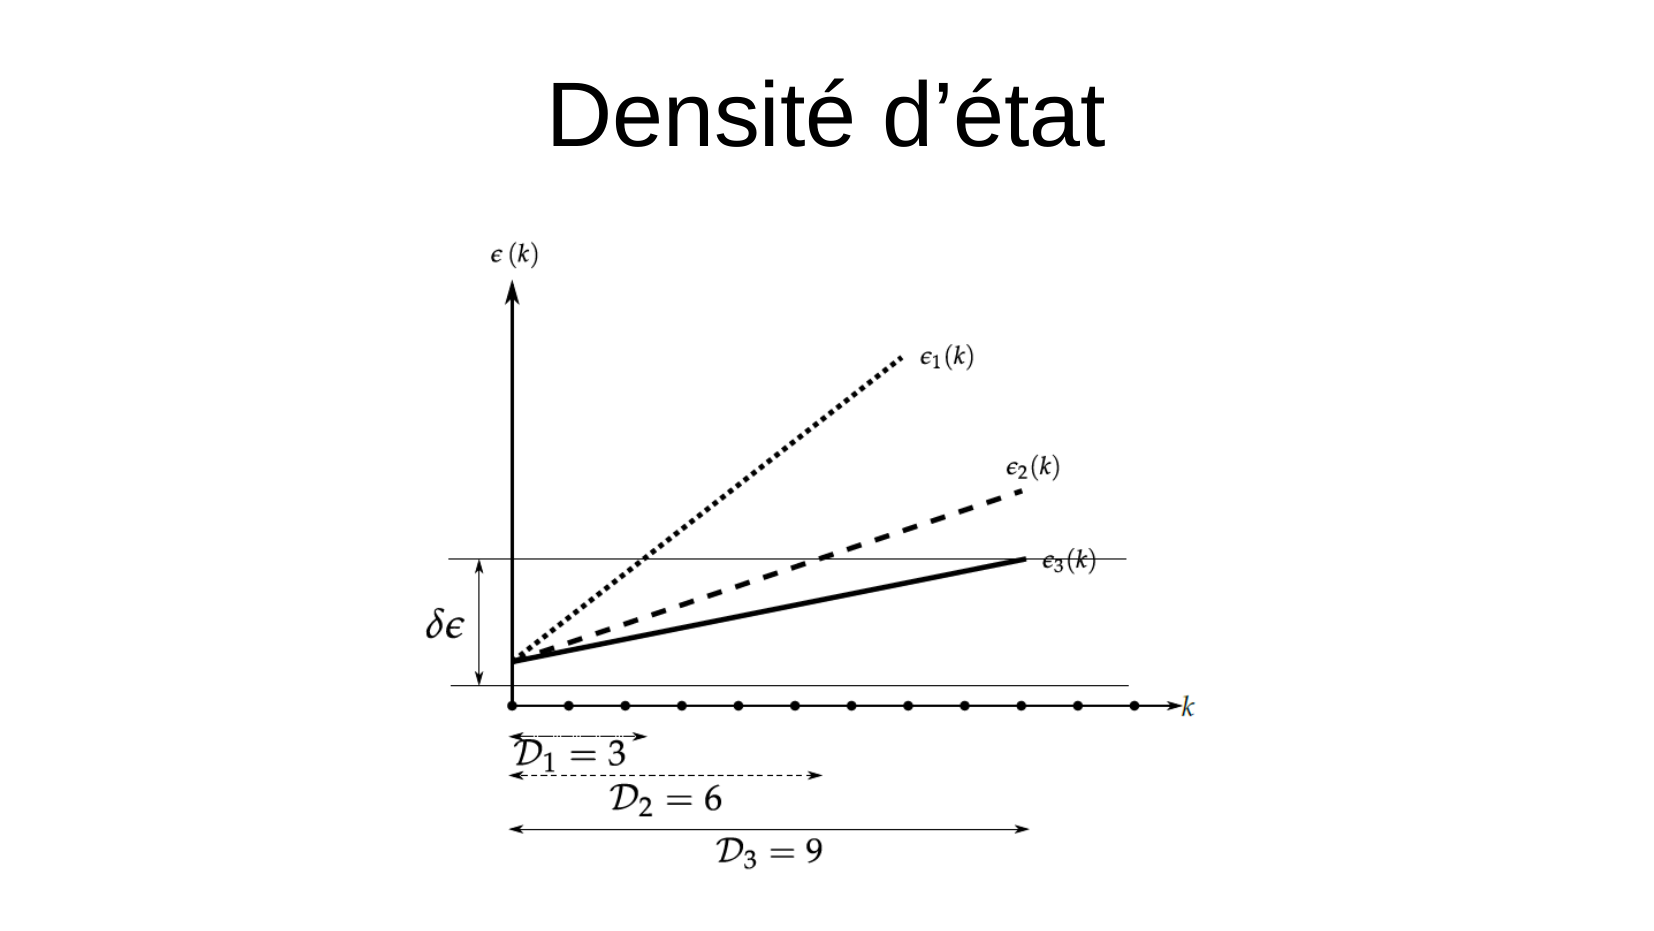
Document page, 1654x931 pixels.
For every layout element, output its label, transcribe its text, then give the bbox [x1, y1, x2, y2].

picture [384, 213, 1252, 875]
title Densité d’état [82, 37, 1571, 193]
